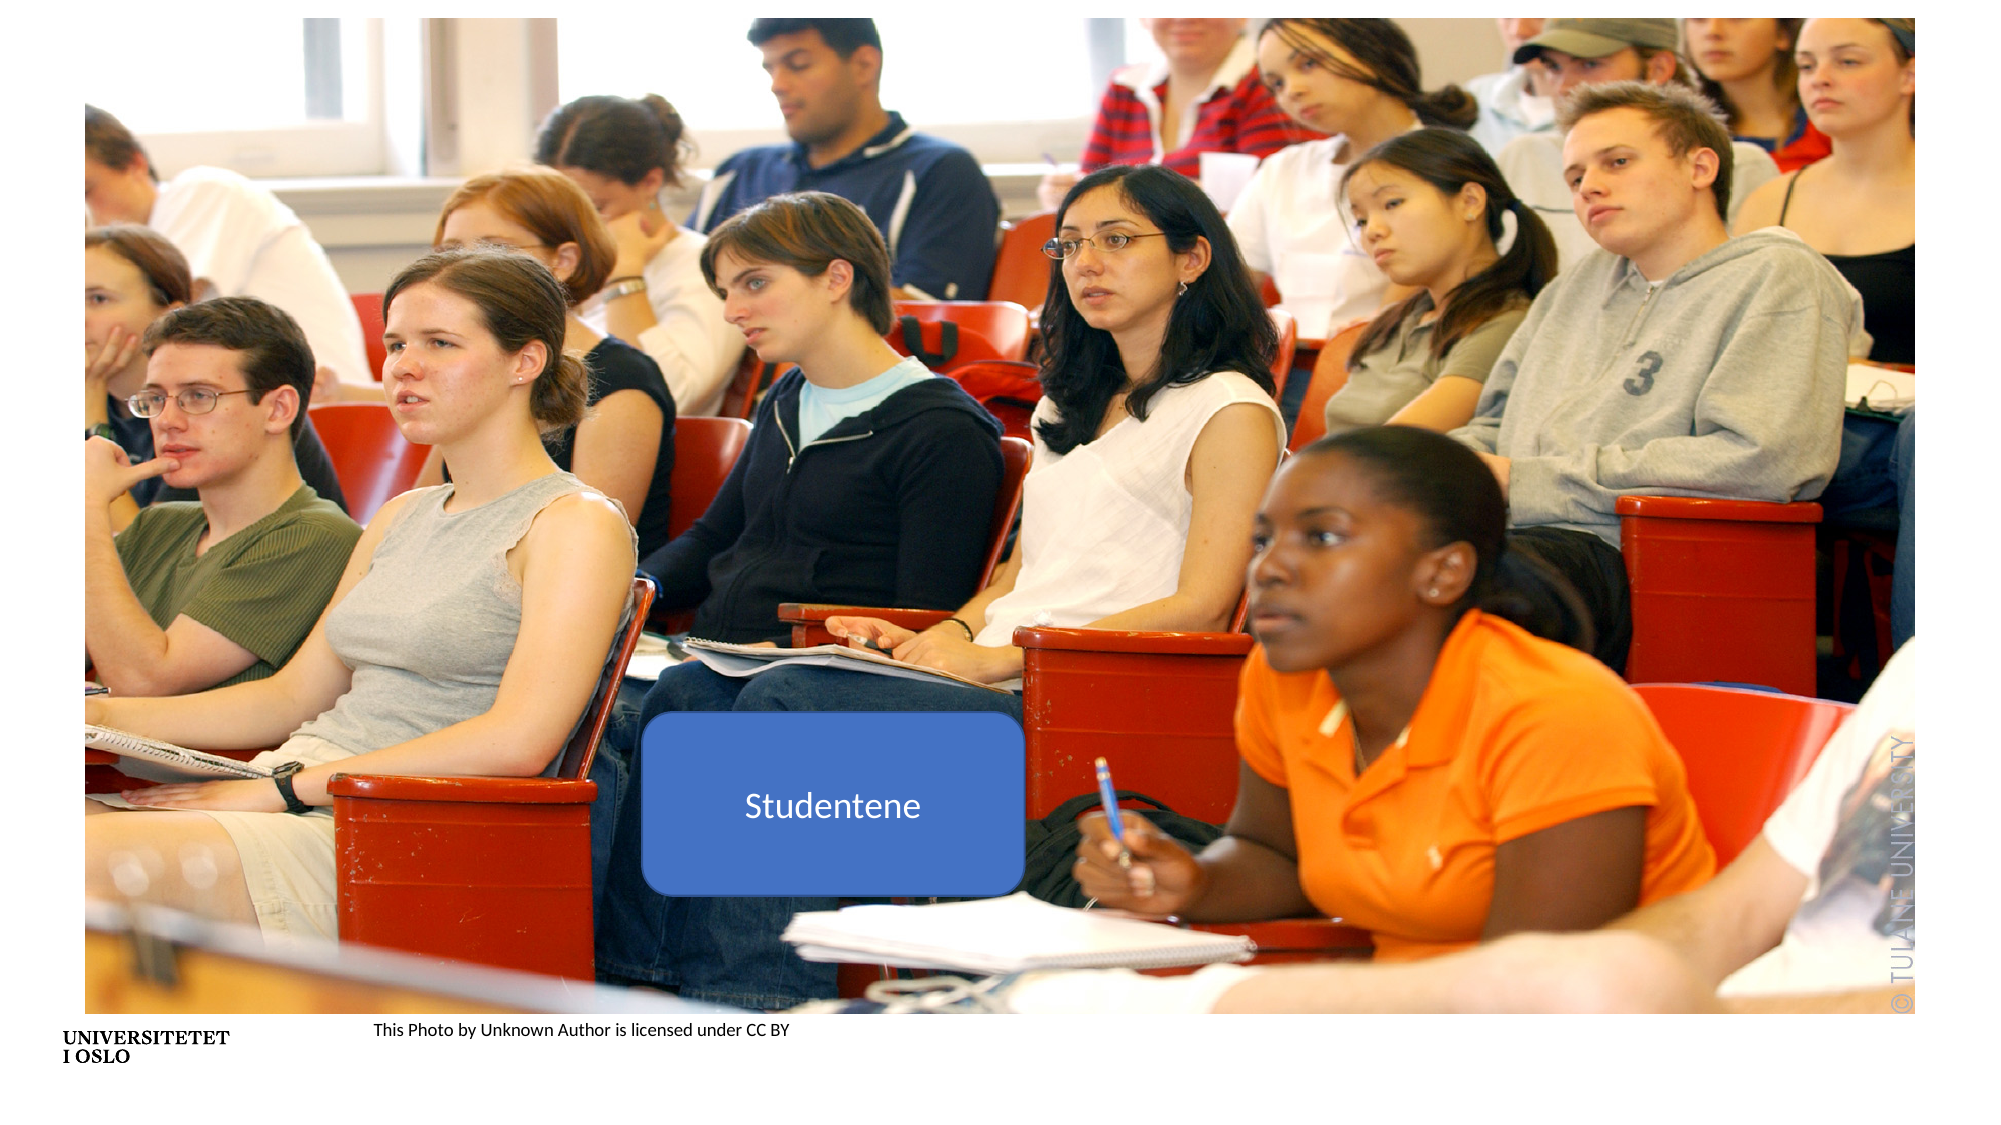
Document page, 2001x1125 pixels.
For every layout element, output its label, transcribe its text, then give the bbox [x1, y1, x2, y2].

picture [85, 19, 1915, 1014]
text_box Studentene [642, 712, 1025, 896]
text_box This Photo by Unknown Author is licensed under CC BY [358, 1010, 1450, 1049]
